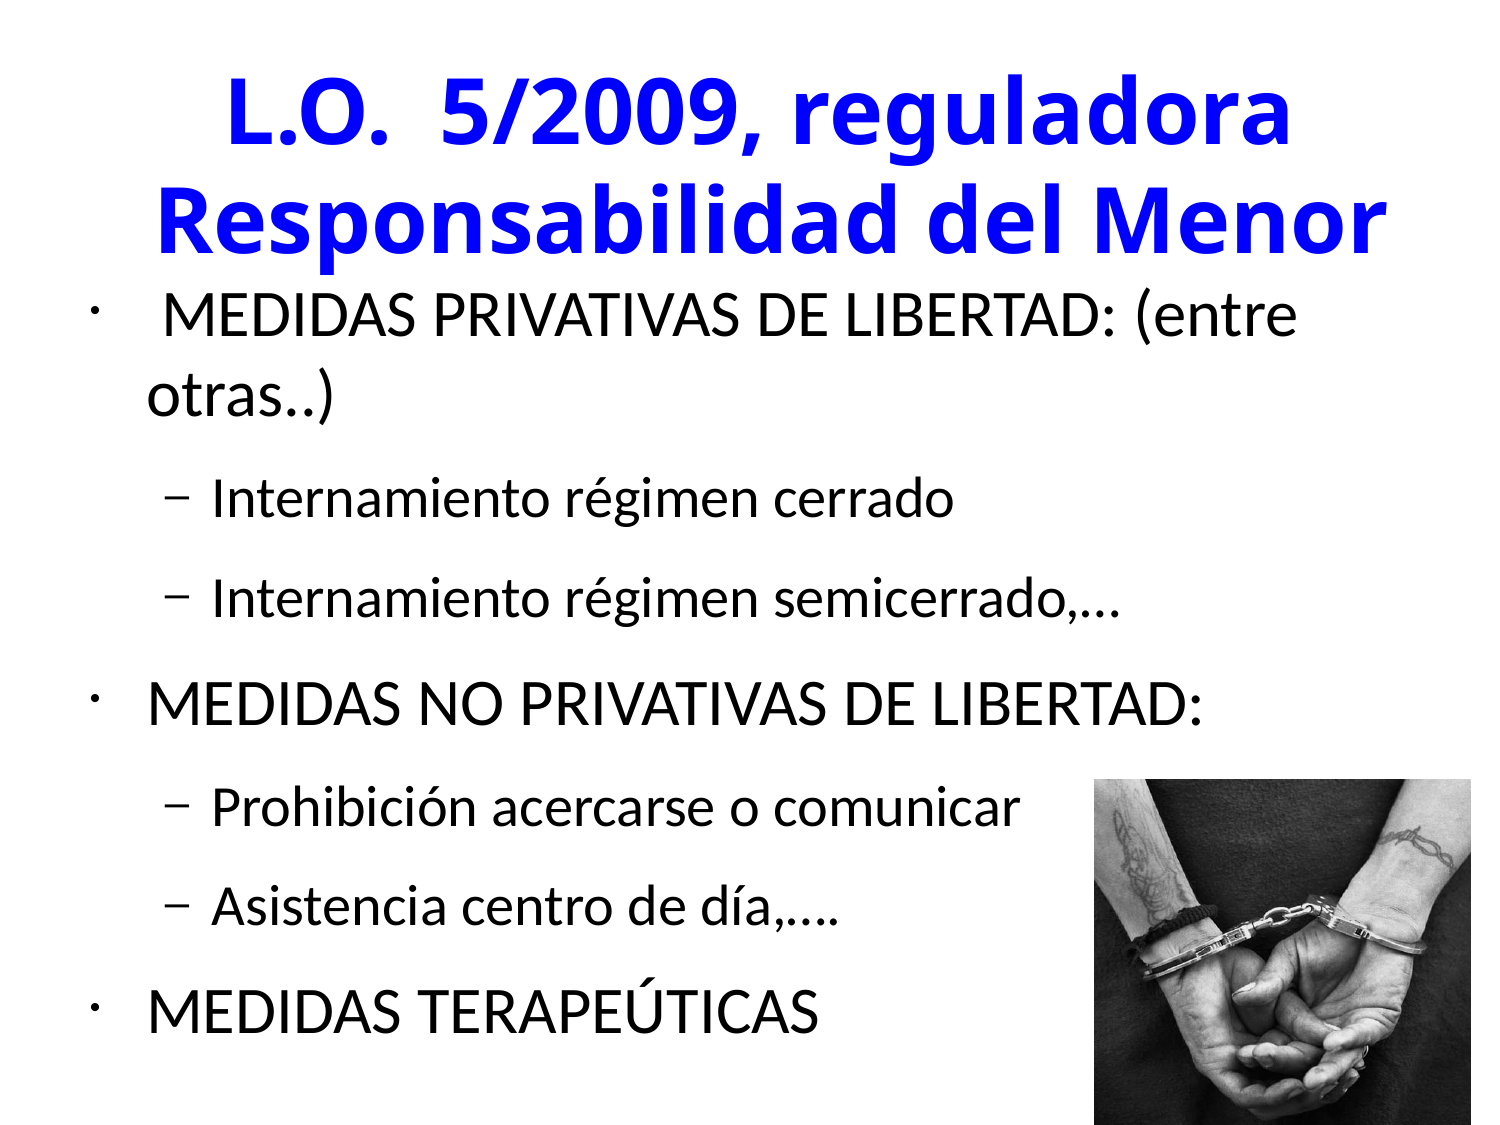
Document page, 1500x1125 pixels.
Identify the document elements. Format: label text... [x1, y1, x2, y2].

title L.O. 5/2009, reguladora Responsabilidad del Menor [96, 45, 1447, 233]
picture [1094, 779, 1471, 1125]
list MEDIDAS PRIVATIVAS DE LIBERTAD: (entre otras..) Internamiento régimen cerrado Internamiento régimen semicerrado,… MEDIDAS NO PRIVATIVAS DE LIBERTAD: Prohibición acercarse o comunicar Asistencia centro de día,…. MEDIDAS TERAPEÚTICAS [75, 262, 1425, 1005]
